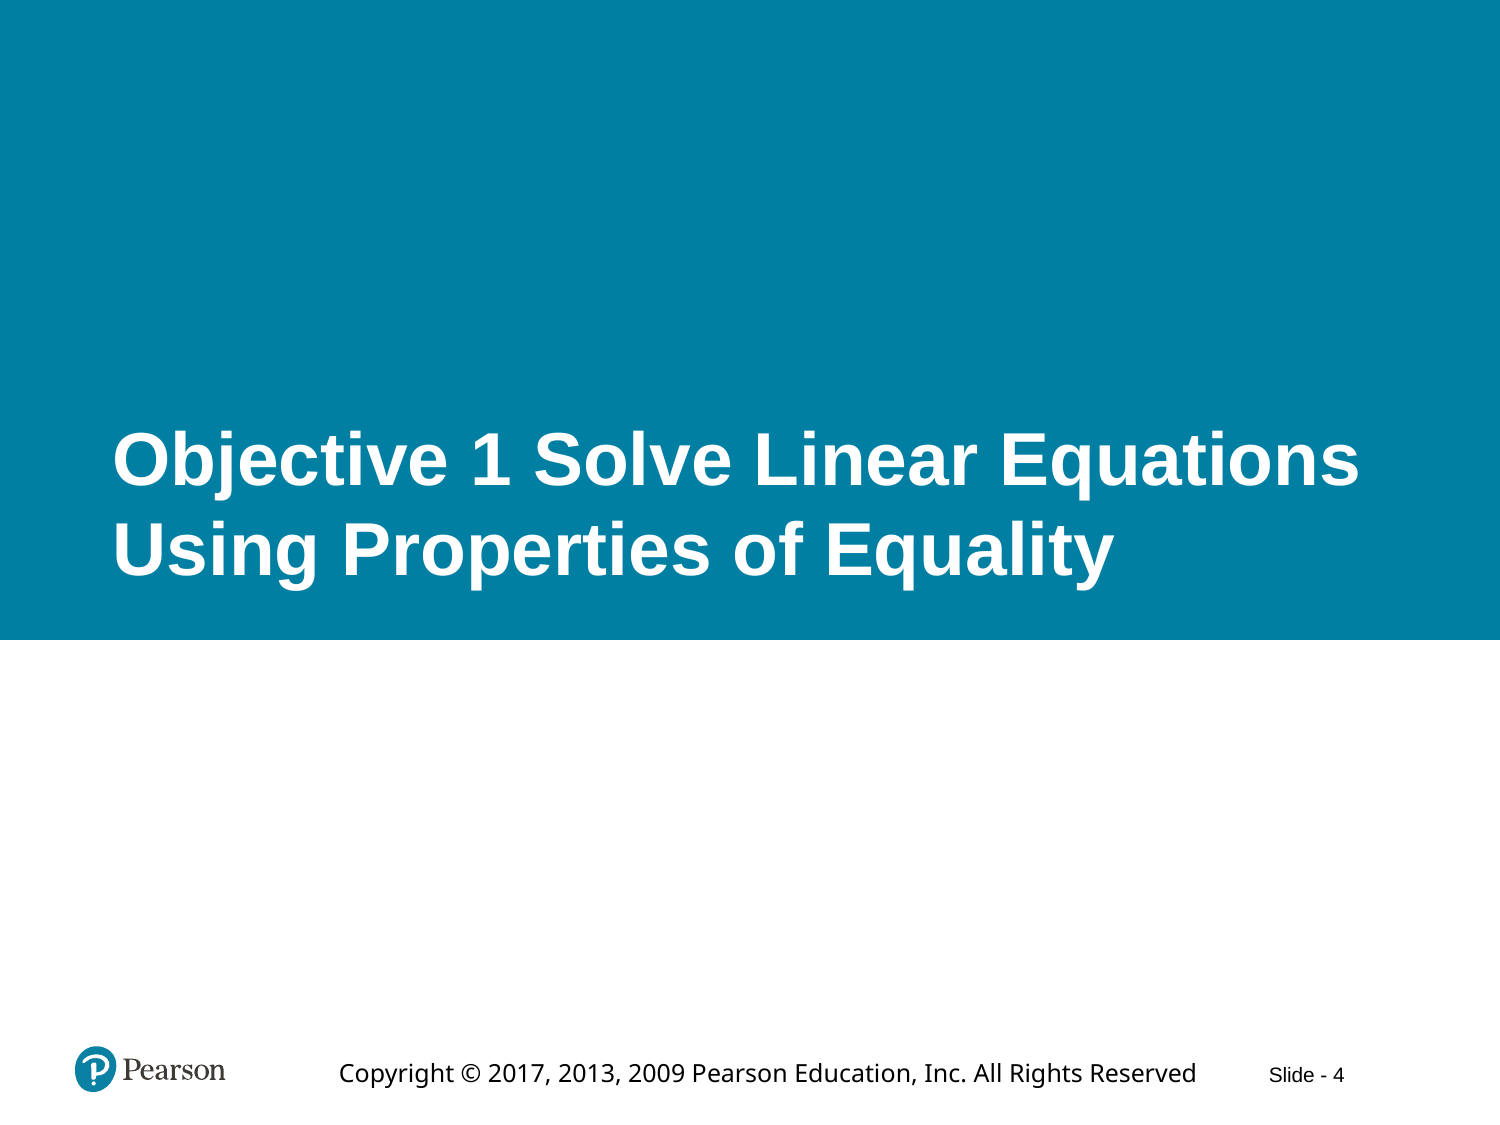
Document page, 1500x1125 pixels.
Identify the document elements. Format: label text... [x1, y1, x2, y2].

title Objective 1 Solve Linear Equations Using Properties of Equality [112, 125, 1388, 591]
